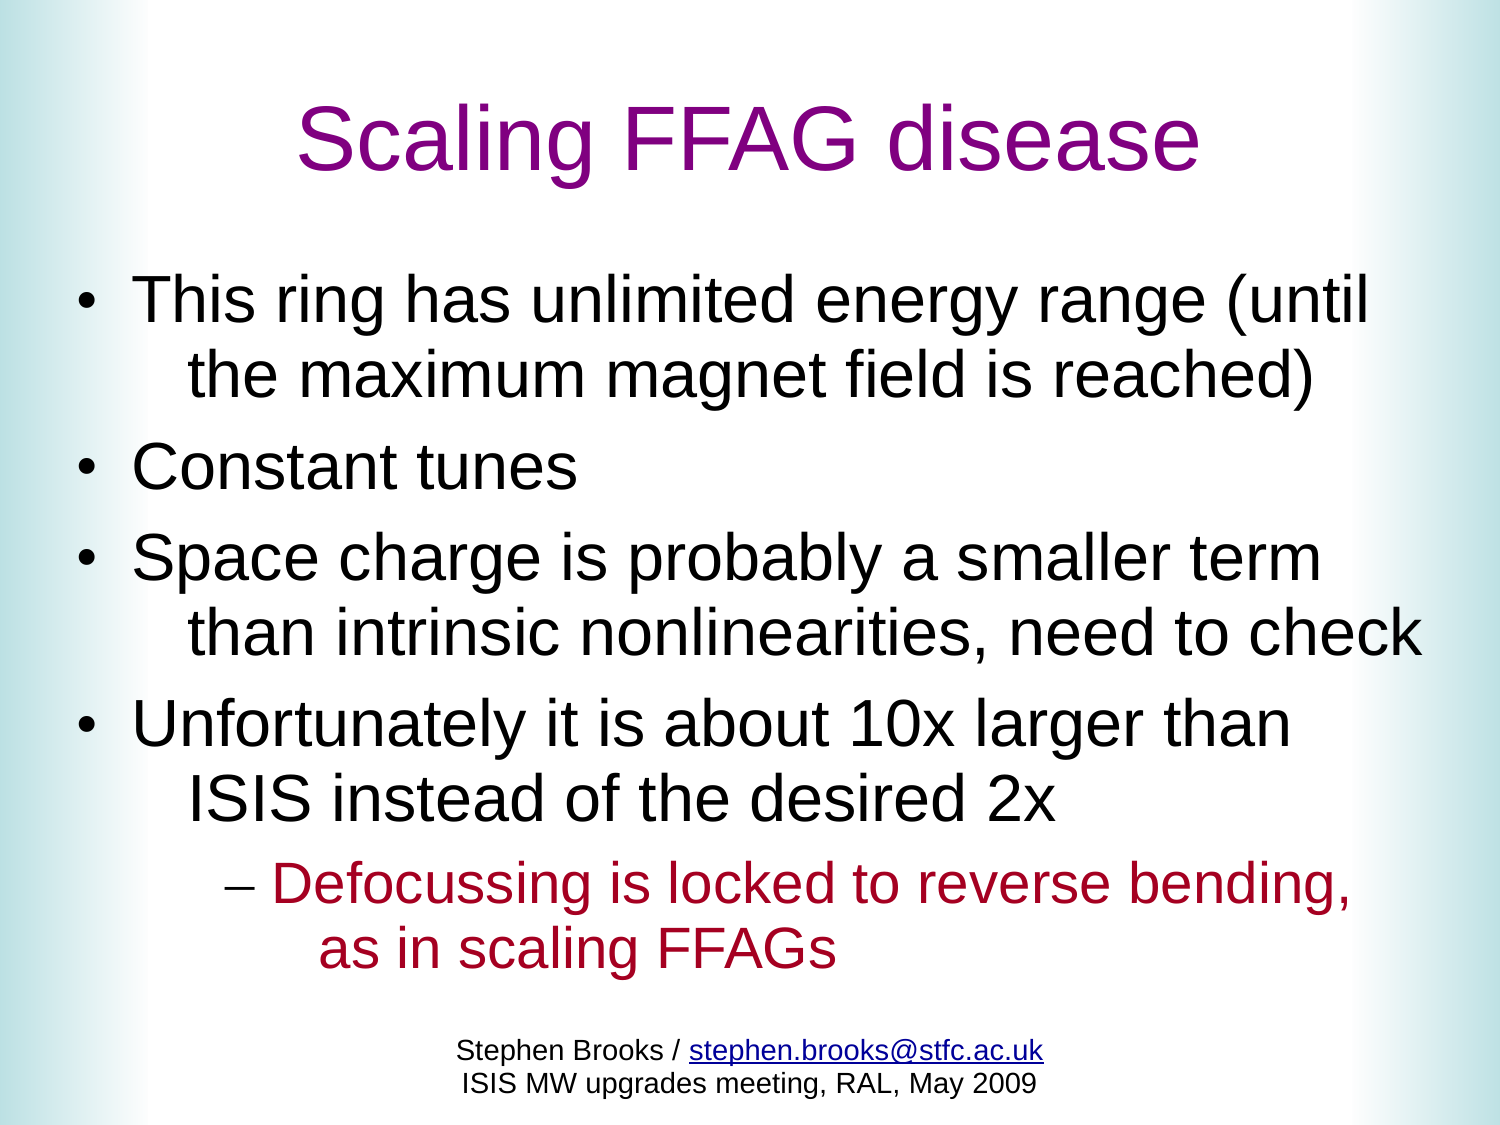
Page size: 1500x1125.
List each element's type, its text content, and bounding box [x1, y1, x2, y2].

list This ring has unlimited energy range (until the maximum magnet field is reached) Constant tunes Space charge is probably a smaller term than intrinsic nonlinearities, need to check Unfortunately it is about 10x larger than ISIS instead of the desired 2x Defocussing is locked to reverse bending, as in scaling FFAGs [75, 262, 1425, 991]
title Scaling FFAG disease [75, 52, 1425, 225]
